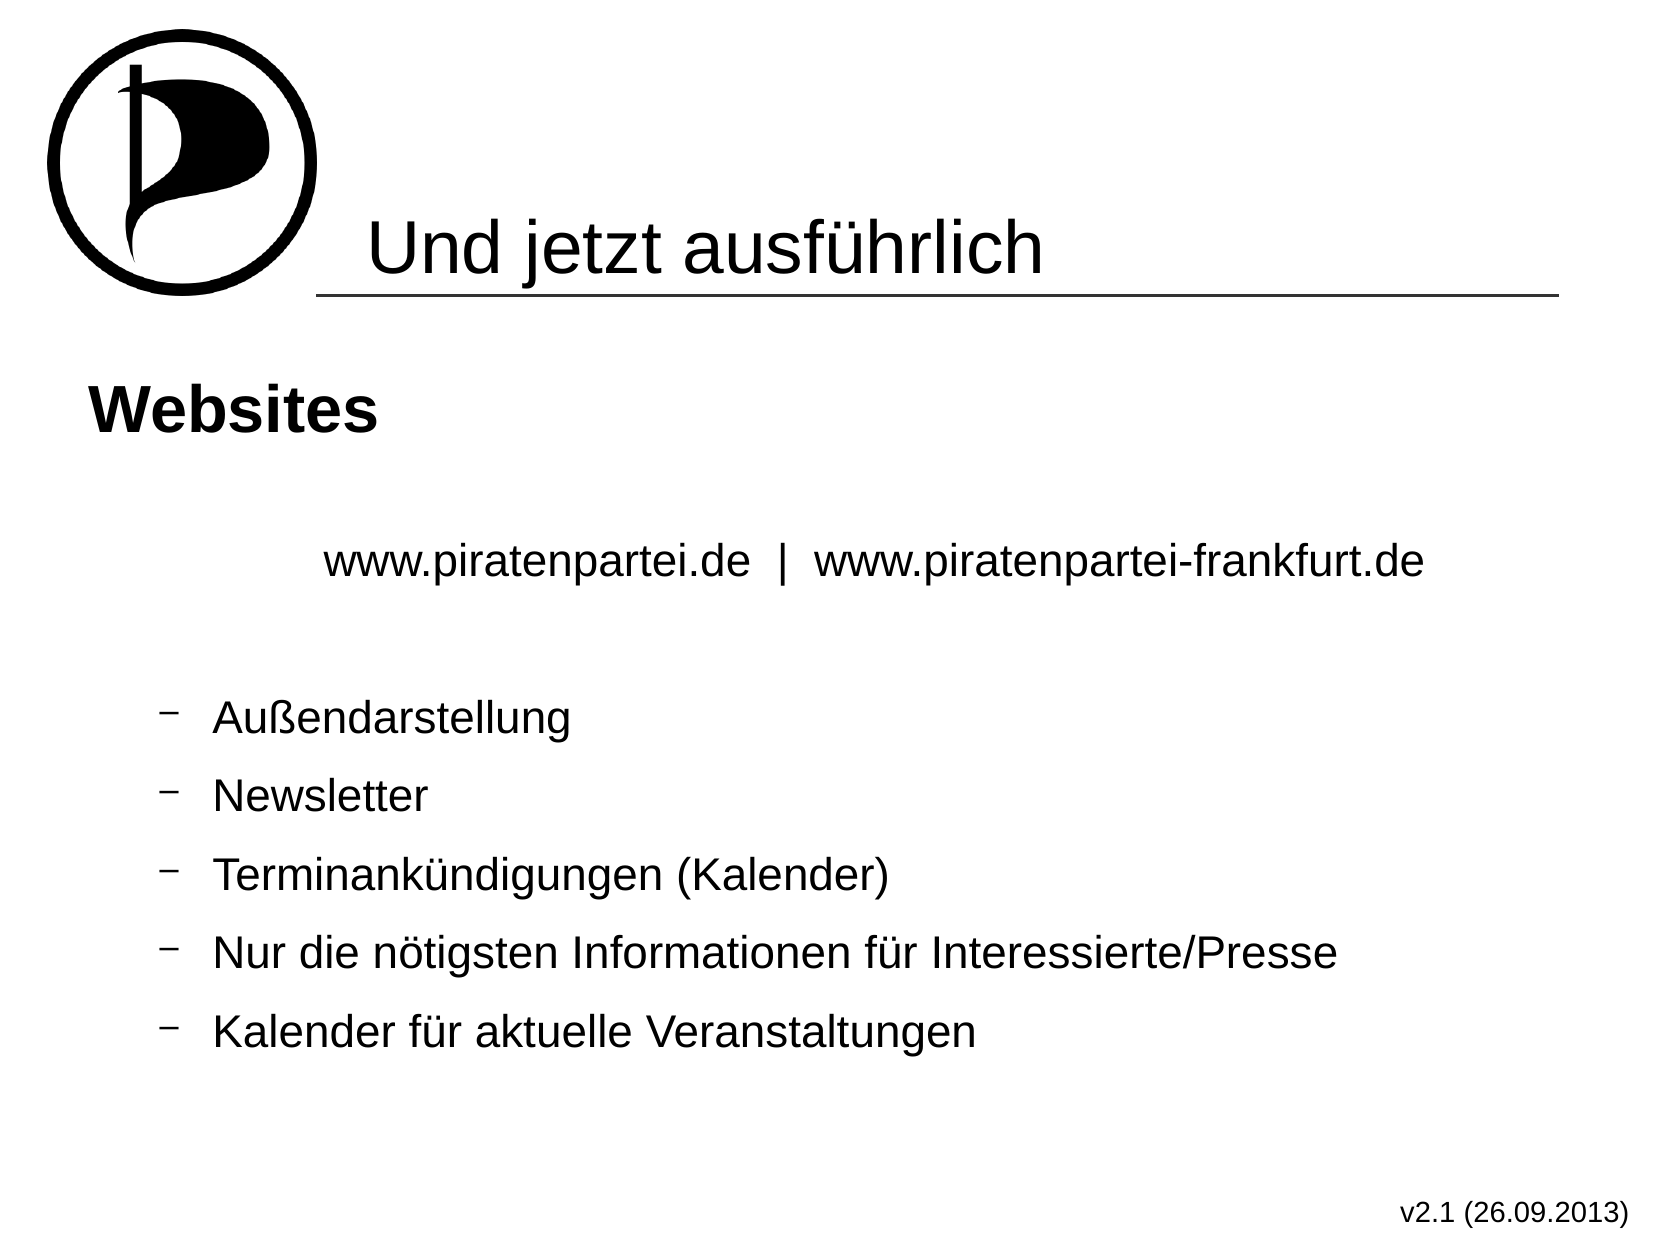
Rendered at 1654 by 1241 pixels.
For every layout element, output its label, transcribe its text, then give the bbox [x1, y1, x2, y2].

list v2.1 (26.09.2013) [1358, 1192, 1654, 1241]
text_box Und jetzt ausführlich [366, 198, 1571, 289]
list Websites www.piratenpartei.de | www.piratenpartei-frankfurt.de Außendarstellung Newsletter Terminankündigungen (Kalender) Nur die nötigsten Informationen für Interessierte/Presse Kalender für aktuelle Veranstaltungen [70, 366, 1550, 1086]
picture [47, 29, 317, 296]
